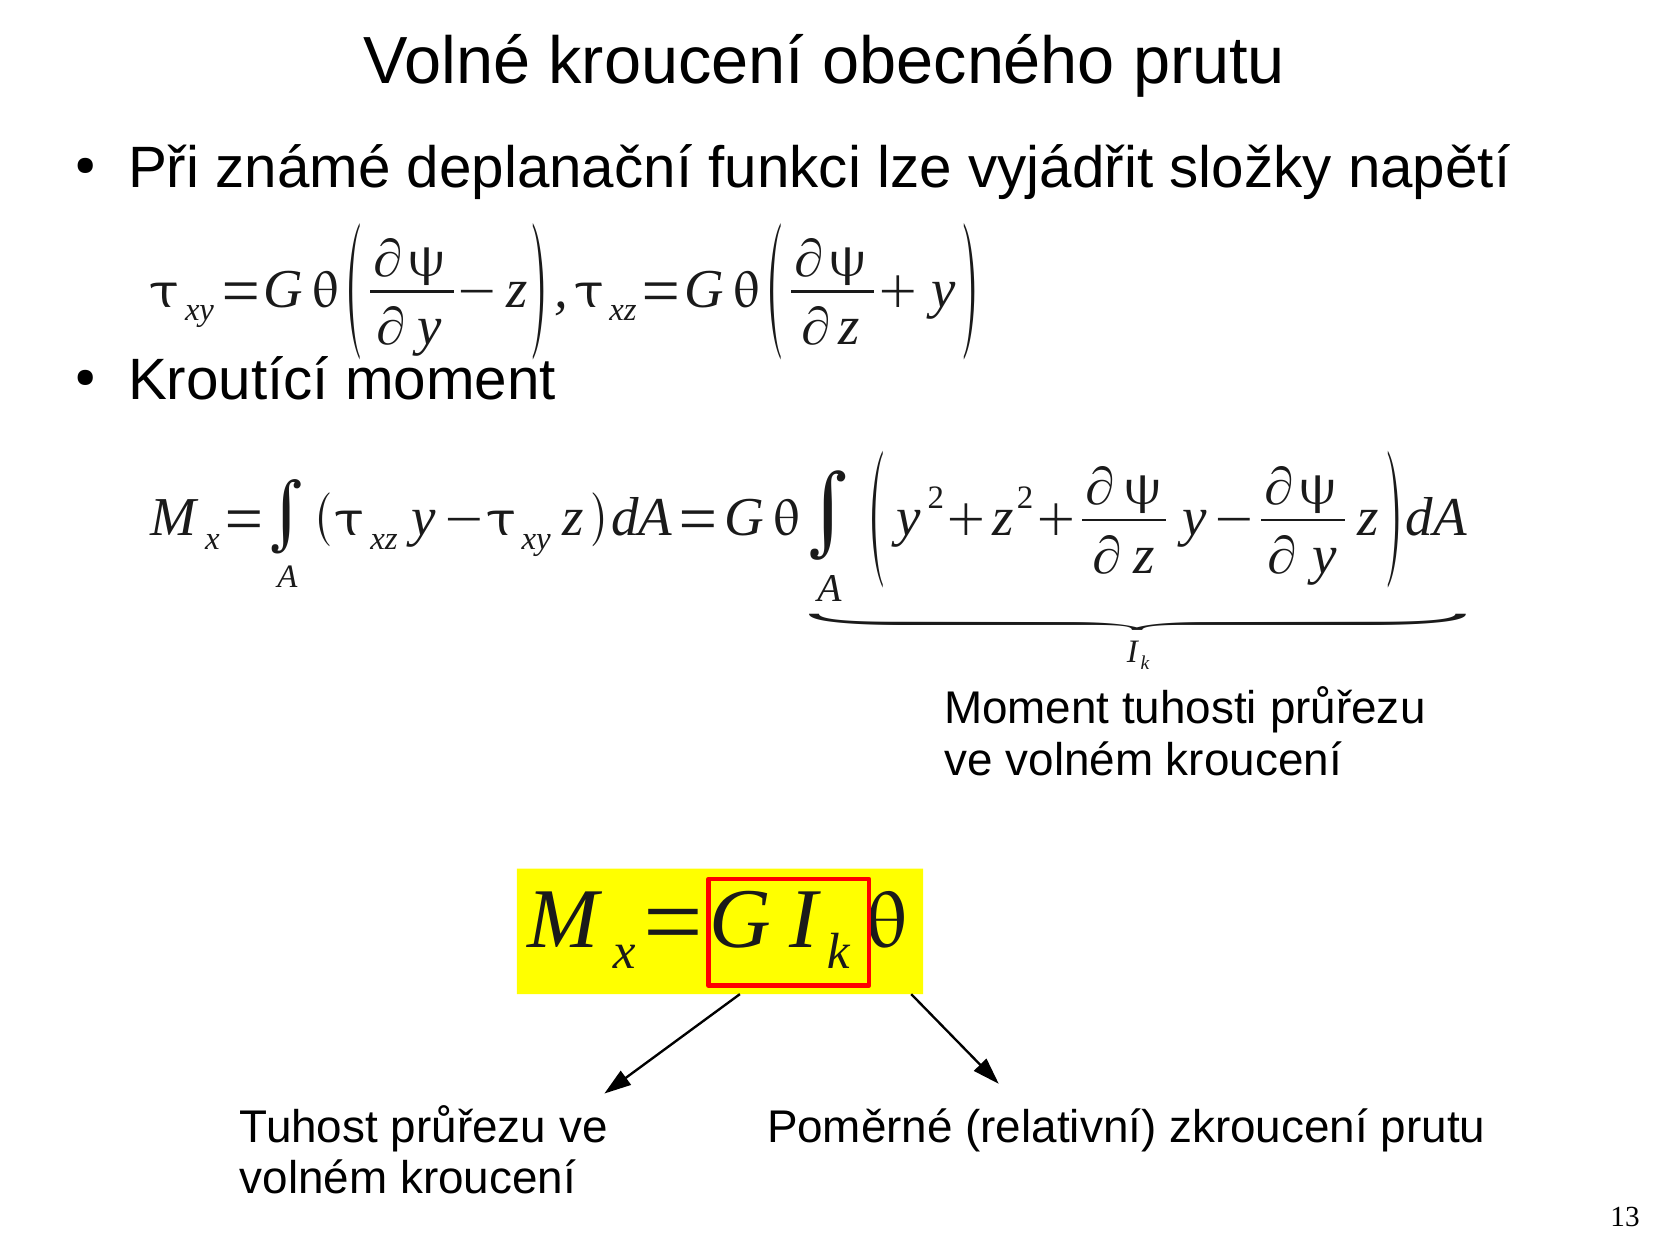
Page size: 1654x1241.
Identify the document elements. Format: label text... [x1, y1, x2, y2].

text_box Tuhost průřezu ve volném kroucení [225, 1093, 725, 1223]
title Volné kroucení obecného prutu [37, 8, 1613, 113]
text_box Moment tuhosti průřezu ve volném kroucení [929, 675, 1455, 804]
text_box Poměrné (relativní) zkroucení prutu [752, 1093, 1506, 1166]
chart [489, 872, 931, 980]
chart [130, 221, 991, 364]
text_box [516, 980, 924, 995]
text_box [516, 868, 924, 872]
list Při známé deplanační funkci lze vyjádřit složky napětí Kroutící moment [57, 134, 1608, 953]
chart [711, 881, 867, 980]
chart [126, 450, 1491, 675]
